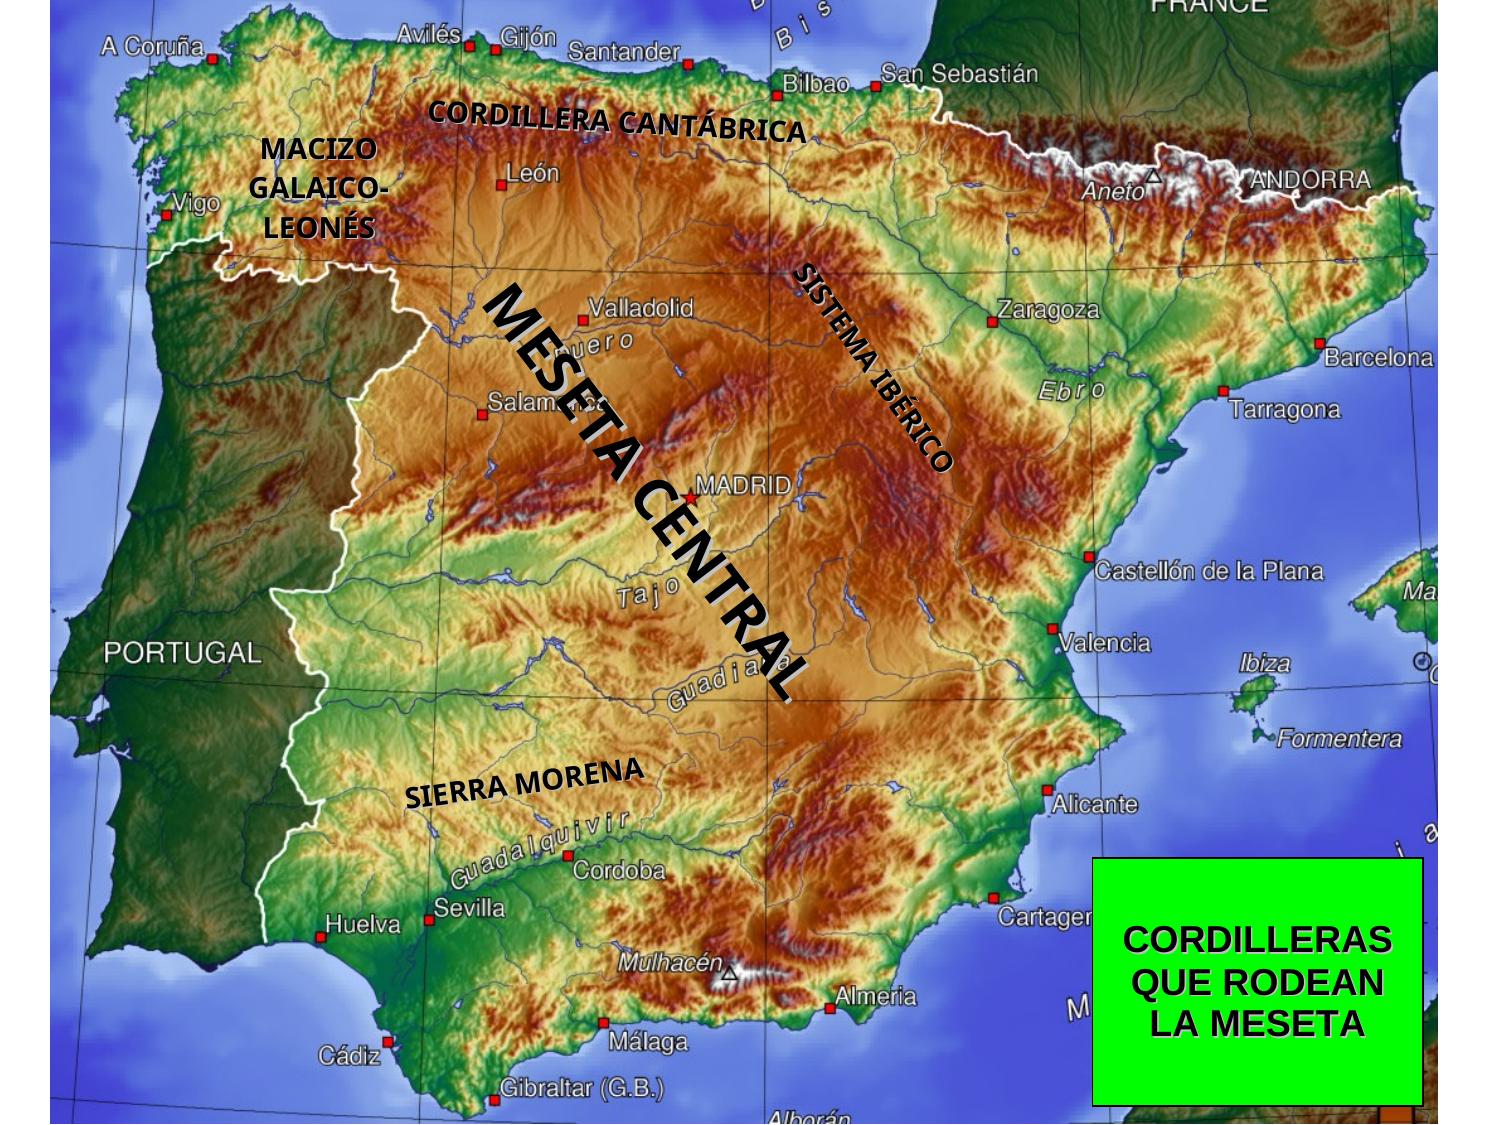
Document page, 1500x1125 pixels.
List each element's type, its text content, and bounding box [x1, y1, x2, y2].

text_box CORDILLERAS QUE RODEAN LA MESETA [1092, 857, 1424, 1106]
text_box MESETA CENTRAL [398, 197, 903, 783]
text_box SISTEMA IBÉRICO [744, 211, 1006, 527]
text_box MACIZO GALAICO-LEONÉS [224, 99, 413, 276]
text_box CORDILLERA CANTÁBRICA [413, 65, 740, 173]
text_box SIERRA MORENA [295, 708, 753, 857]
picture [50, 0, 1438, 1124]
